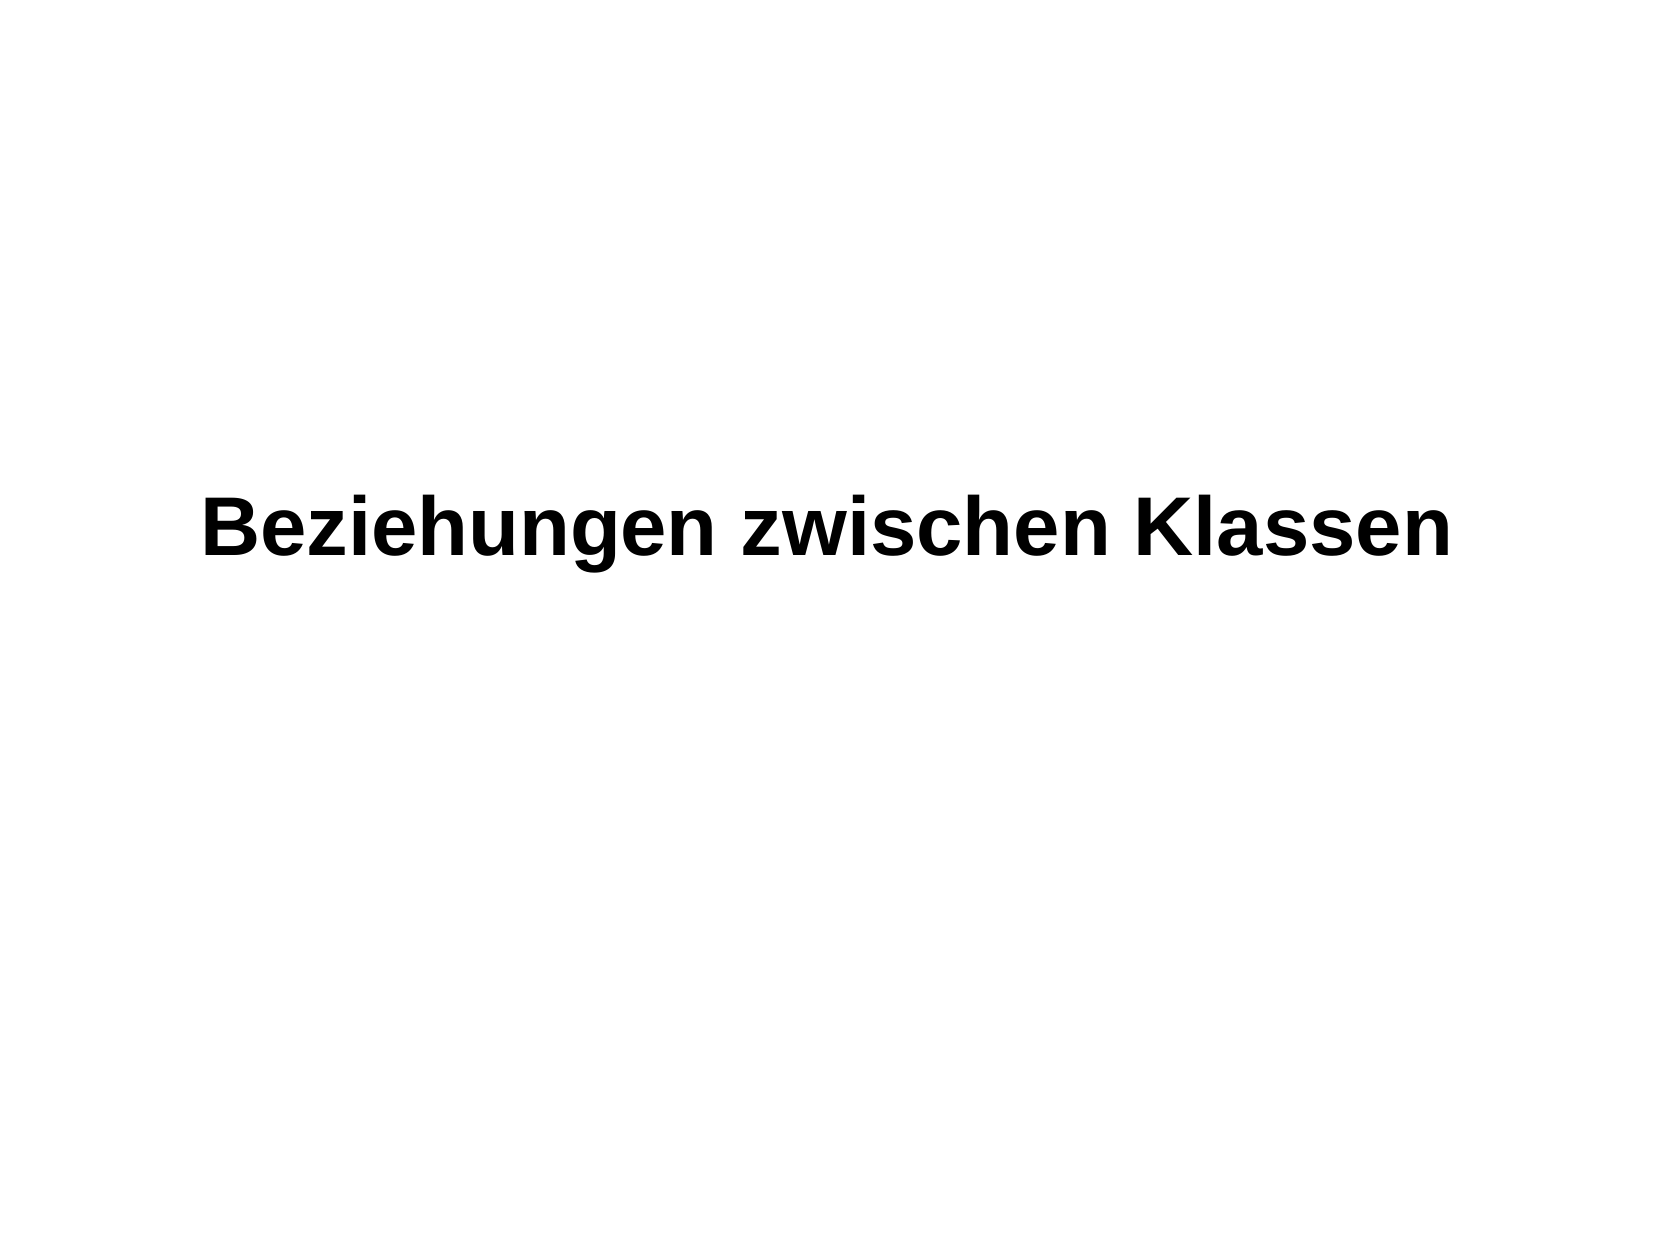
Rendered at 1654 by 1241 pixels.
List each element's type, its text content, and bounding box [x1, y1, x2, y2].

text_box Beziehungen zwischen Klassen [59, 472, 1595, 581]
